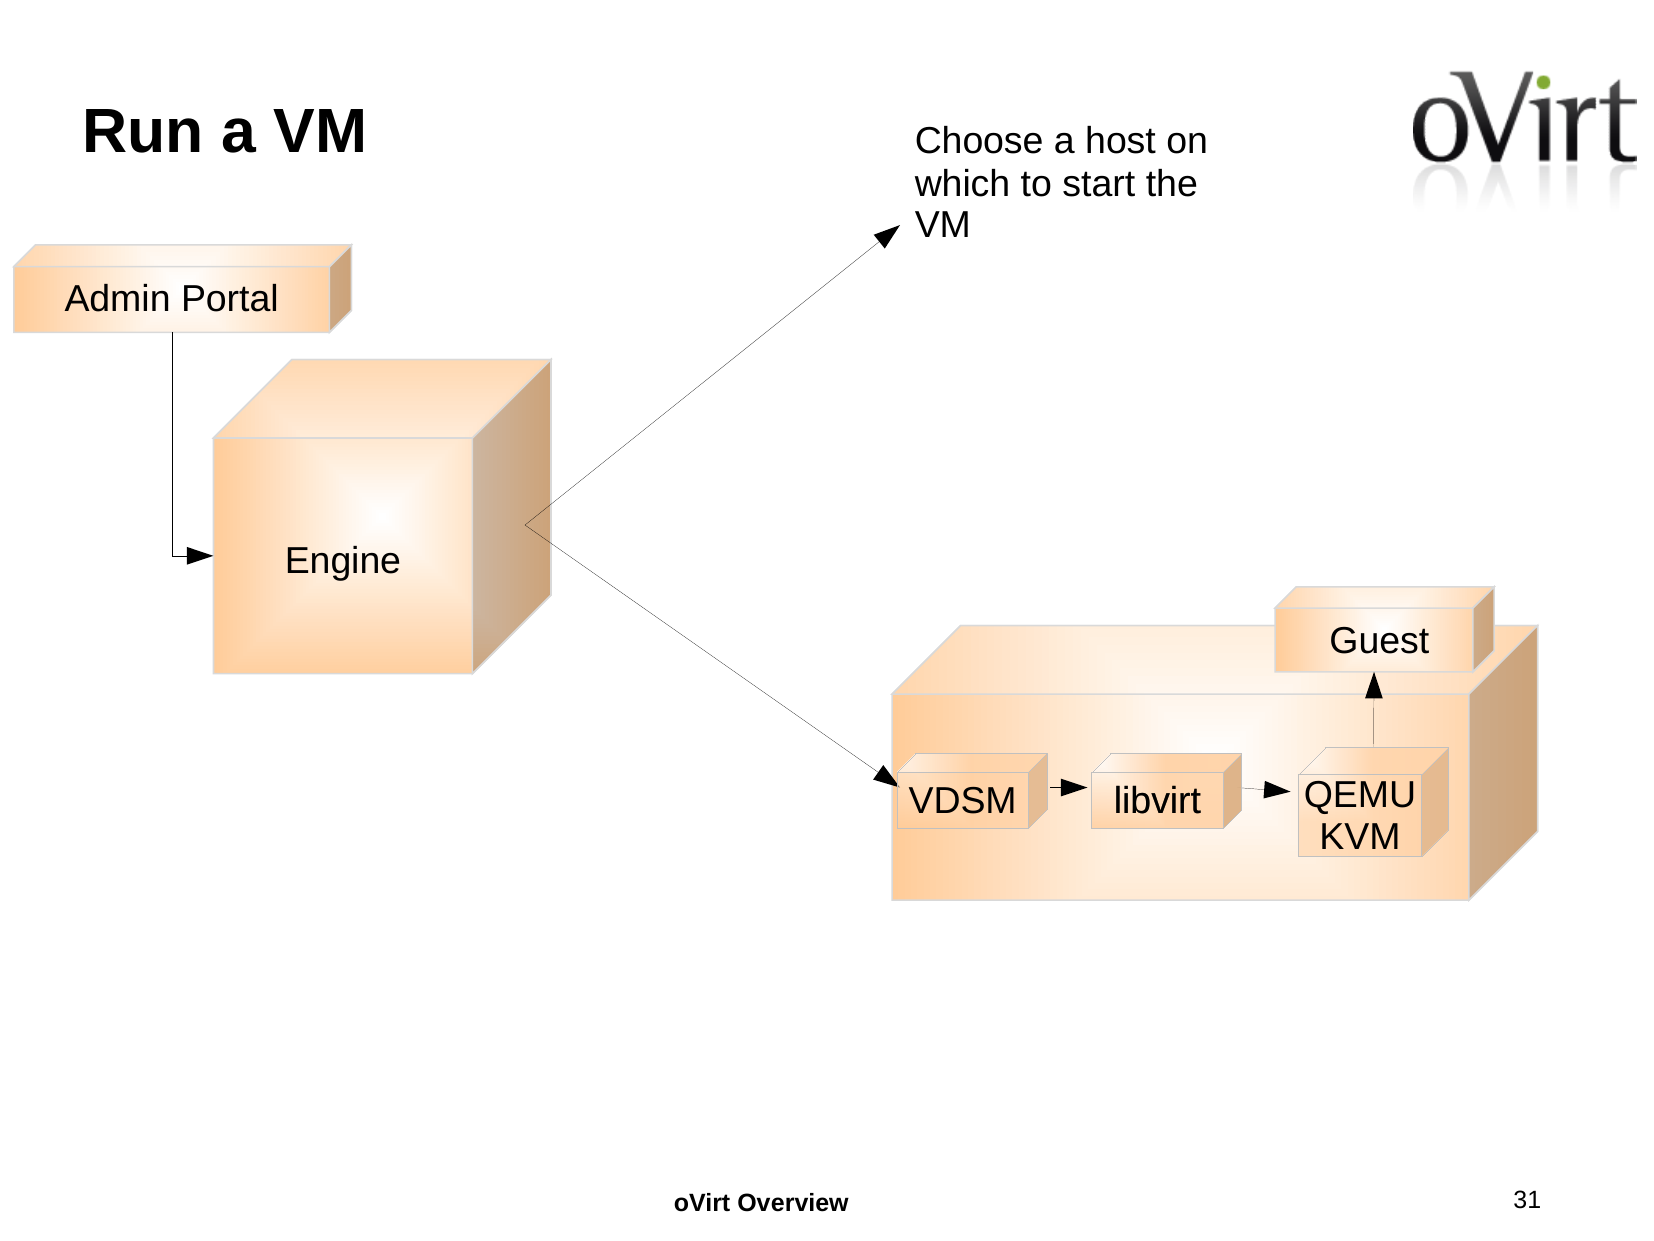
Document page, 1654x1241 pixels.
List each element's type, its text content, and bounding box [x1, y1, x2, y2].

text_box [892, 625, 1538, 901]
text_box Choose a host on which to start the VM [900, 112, 1238, 254]
text_box Admin Portal [13, 267, 329, 333]
text_box QEMU KVM [1298, 775, 1421, 857]
text_box Engine [213, 439, 472, 674]
text_box libvirt [1091, 773, 1223, 829]
picture [1571, 63, 1637, 212]
title Run a VM [82, 37, 1571, 226]
text_box VDSM [897, 773, 1028, 829]
text_box Guest [1275, 609, 1472, 672]
